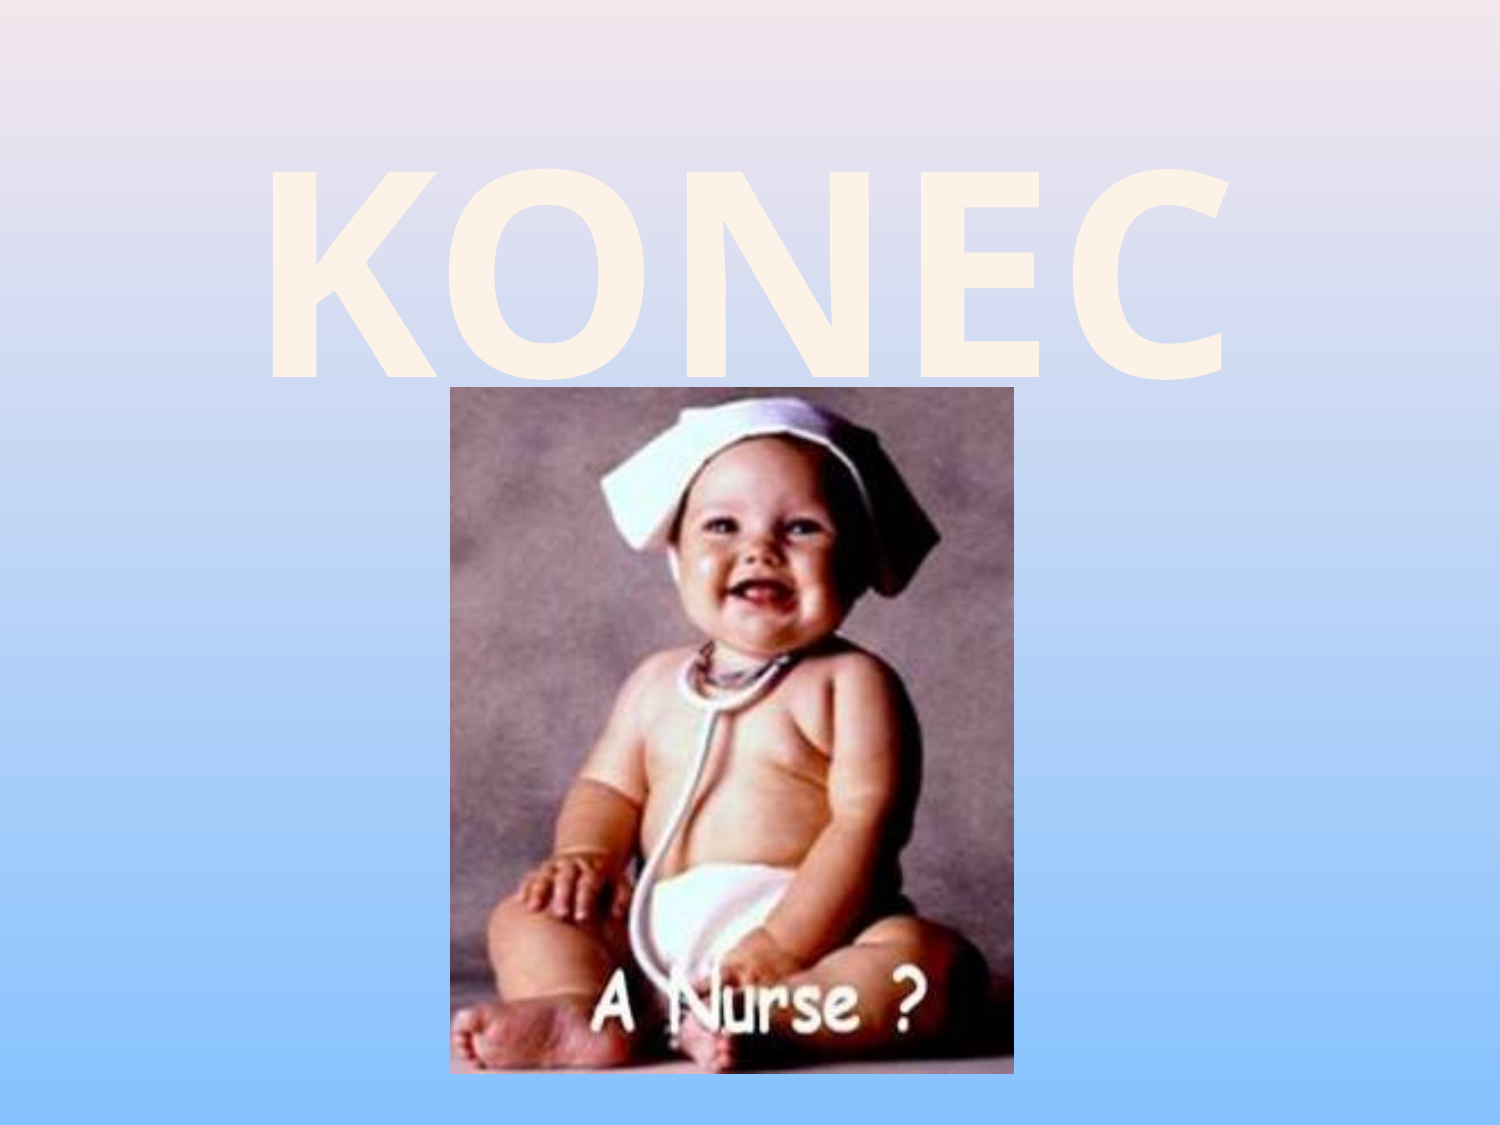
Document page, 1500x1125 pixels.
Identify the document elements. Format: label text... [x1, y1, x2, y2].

picture [450, 387, 1014, 1074]
title KONEC [75, 112, 1413, 435]
